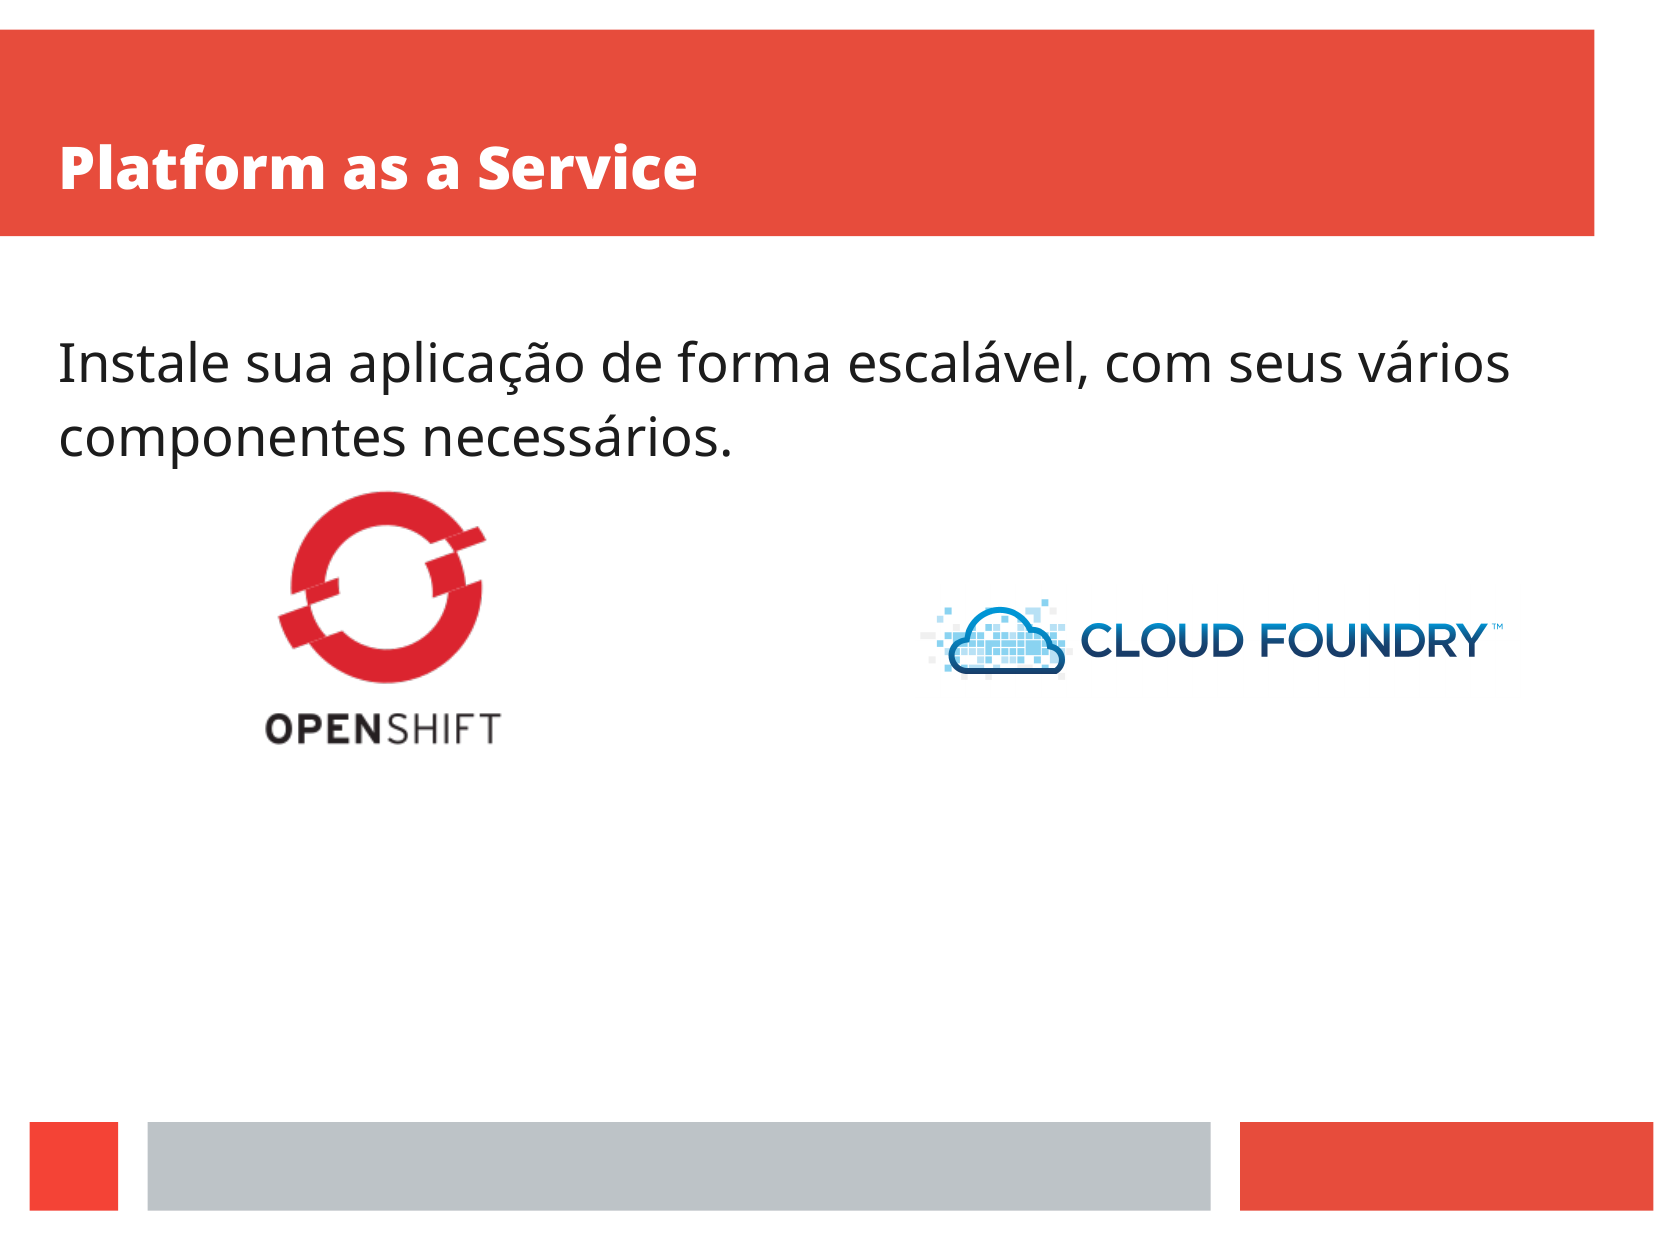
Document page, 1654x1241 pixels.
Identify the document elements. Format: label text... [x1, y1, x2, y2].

picture [915, 584, 1521, 698]
title Platform as a Service [59, 59, 1595, 207]
picture [225, 464, 538, 778]
list Instale sua aplicação de forma escalável, com seus vários componentes necessários. [59, 324, 1565, 1093]
